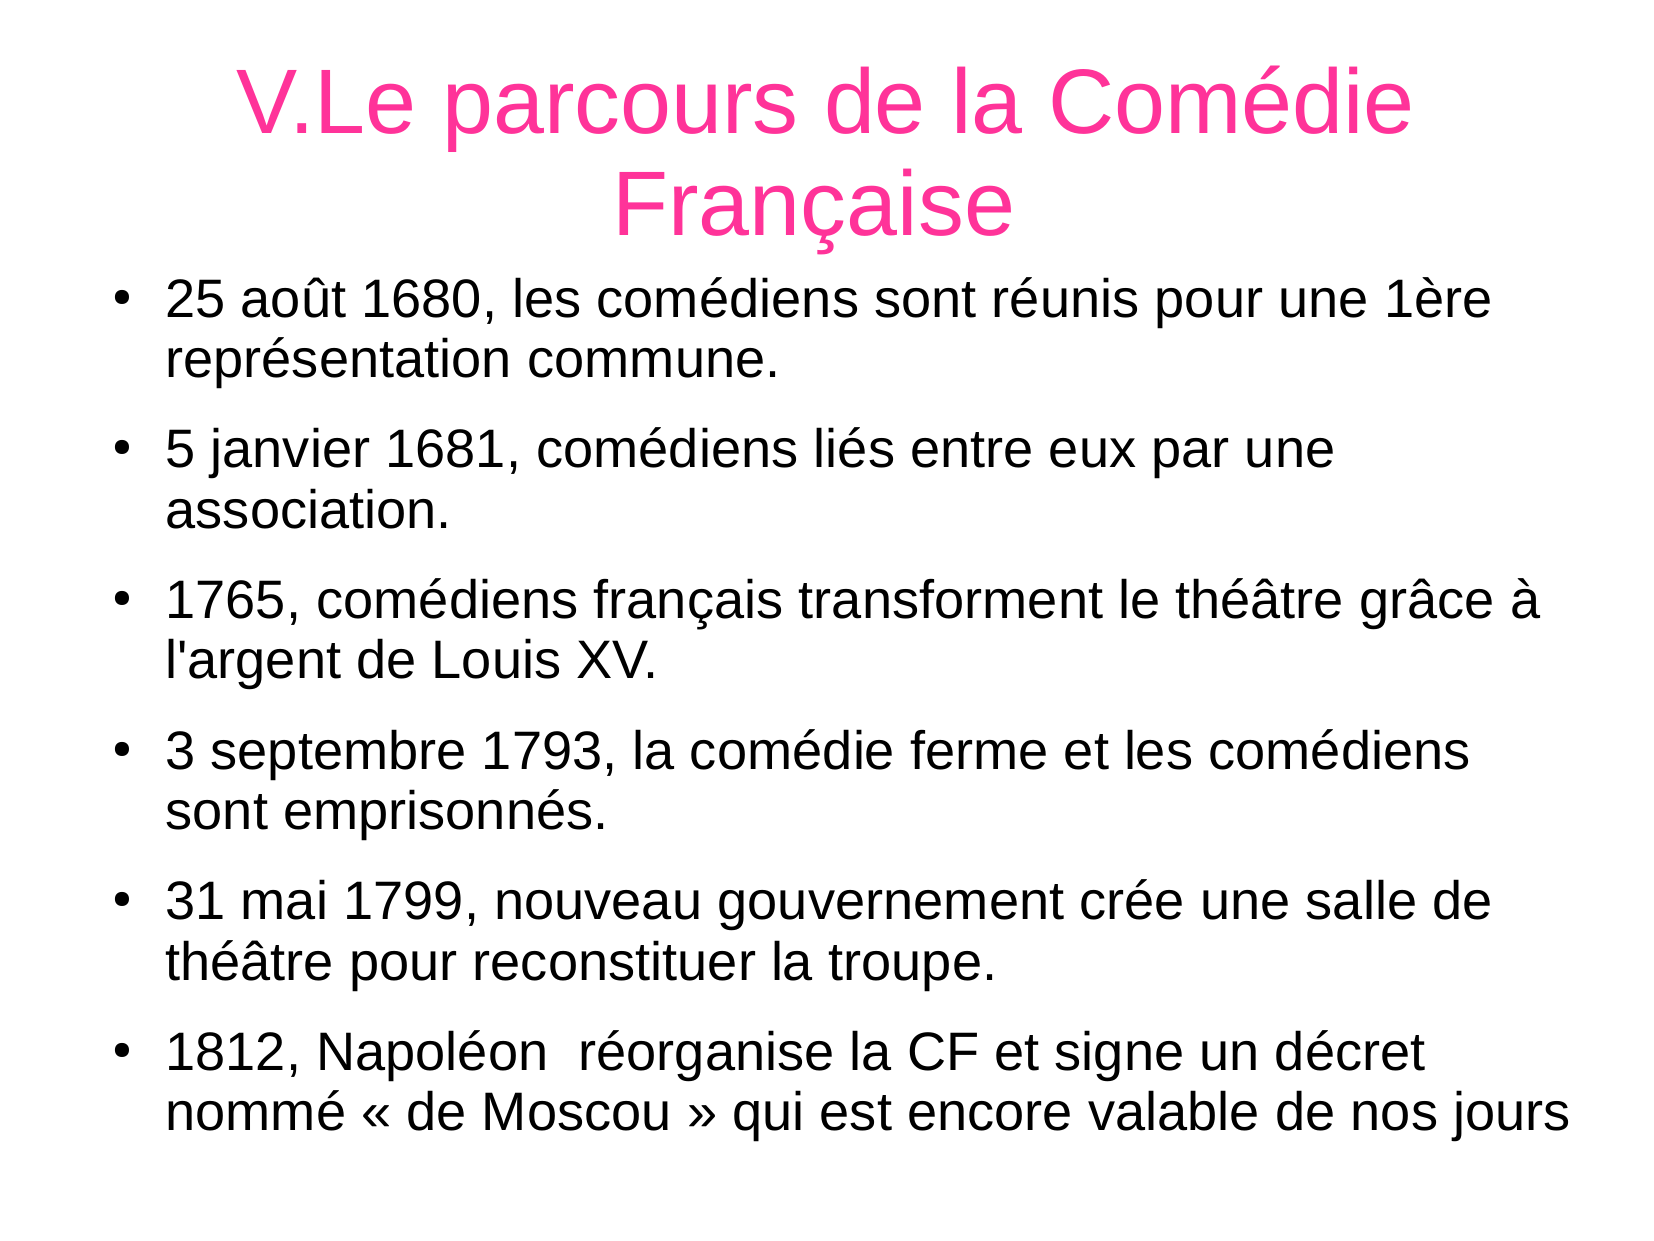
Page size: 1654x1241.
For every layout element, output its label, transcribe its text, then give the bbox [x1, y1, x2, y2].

title V.Le parcours de la Comédie Française [82, 49, 1571, 257]
list 25 août 1680, les comédiens sont réunis pour une 1ère représentation commune. 5 janvier 1681, comédiens liés entre eux par une association. 1765, comédiens français transforment le théâtre grâce à l'argent de Louis XV. 3 septembre 1793, la comédie ferme et les comédiens sont emprisonnés. 31 mai 1799, nouveau gouvernement crée une salle de théâtre pour reconstituer la troupe. 1812, Napoléon réorganise la CF et signe un décret nommé « de Moscou » qui est encore valable de nos jours [94, 268, 1583, 1223]
